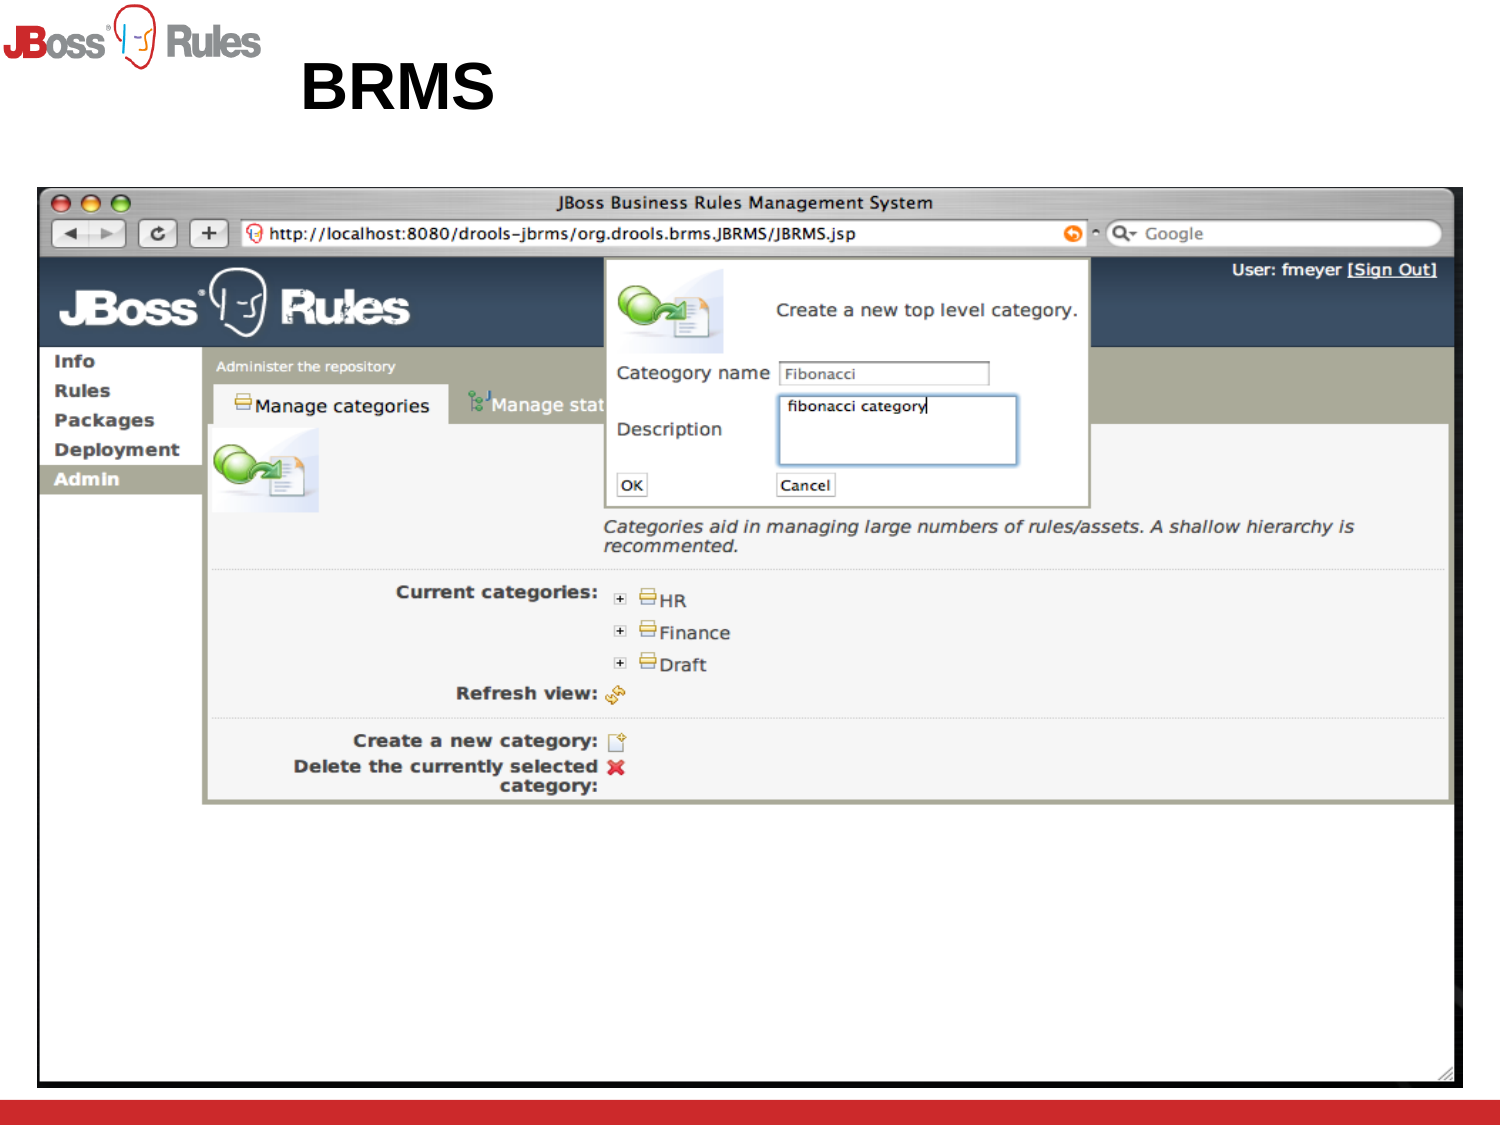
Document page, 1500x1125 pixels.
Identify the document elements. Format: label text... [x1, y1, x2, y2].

picture [0, 0, 266, 73]
title BRMS [300, 37, 1163, 136]
picture [37, 187, 1463, 1088]
